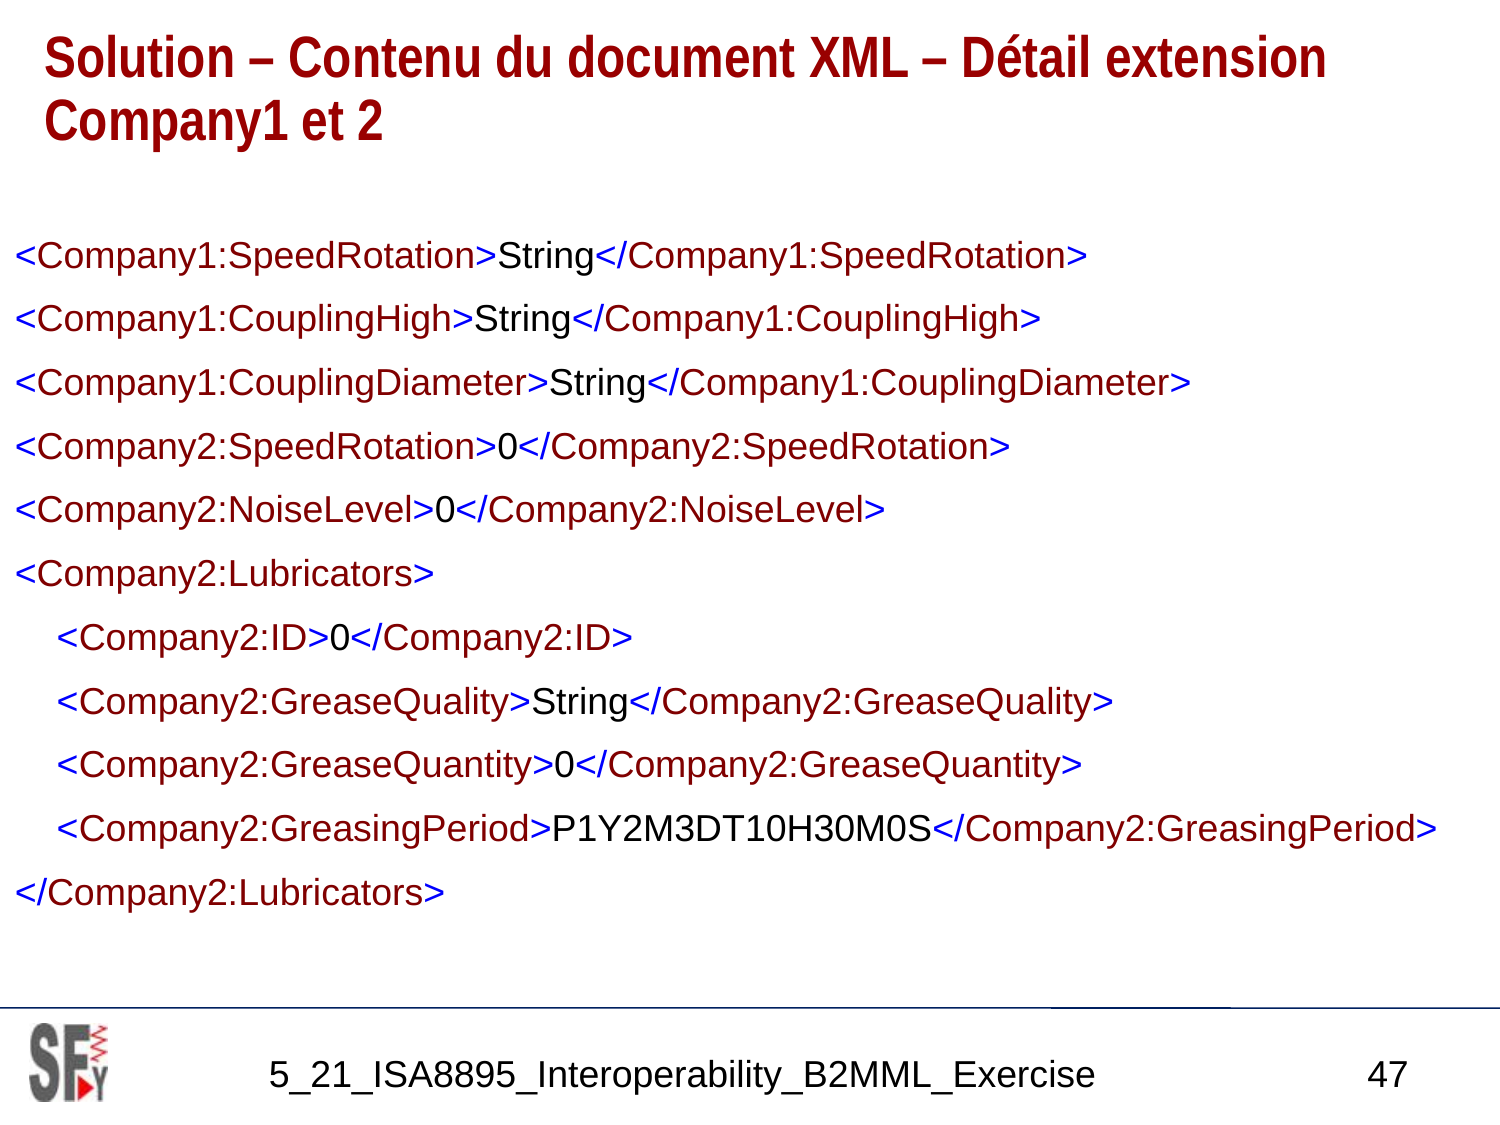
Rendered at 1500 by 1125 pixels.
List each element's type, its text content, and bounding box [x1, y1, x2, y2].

picture [29, 1023, 108, 1102]
slide_number <numéro> [1352, 1034, 1490, 1103]
title Solution – Contenu du document XML – Détail extension Company1 et 2 [29, 12, 1471, 138]
footer 5_21_ISA8895_Interoperability_B2MML_Exercise [253, 1034, 1336, 1103]
text_box <Company1:SpeedRotation>String</Company1:SpeedRotation> <Company1:CouplingHigh>String</Company1:CouplingHigh> <Company1:CouplingDiameter>String</Company1:CouplingDiameter> <Company2:SpeedRotation>0</Company2:SpeedRotation> <Company2:NoiseLevel>0</Company2:NoiseLevel> <Company2:Lubricators> <Company2:ID>0</Company2:ID> <Company2:GreaseQuality>String</Company2:GreaseQuality> <Company2:GreaseQuantity>0</Company2:GreaseQuantity> <Company2:GreasingPeriod>P1Y2M3DT10H30M0S</Company2:GreasingPeriod> </Company2:Lubricators> [0, 222, 1500, 921]
